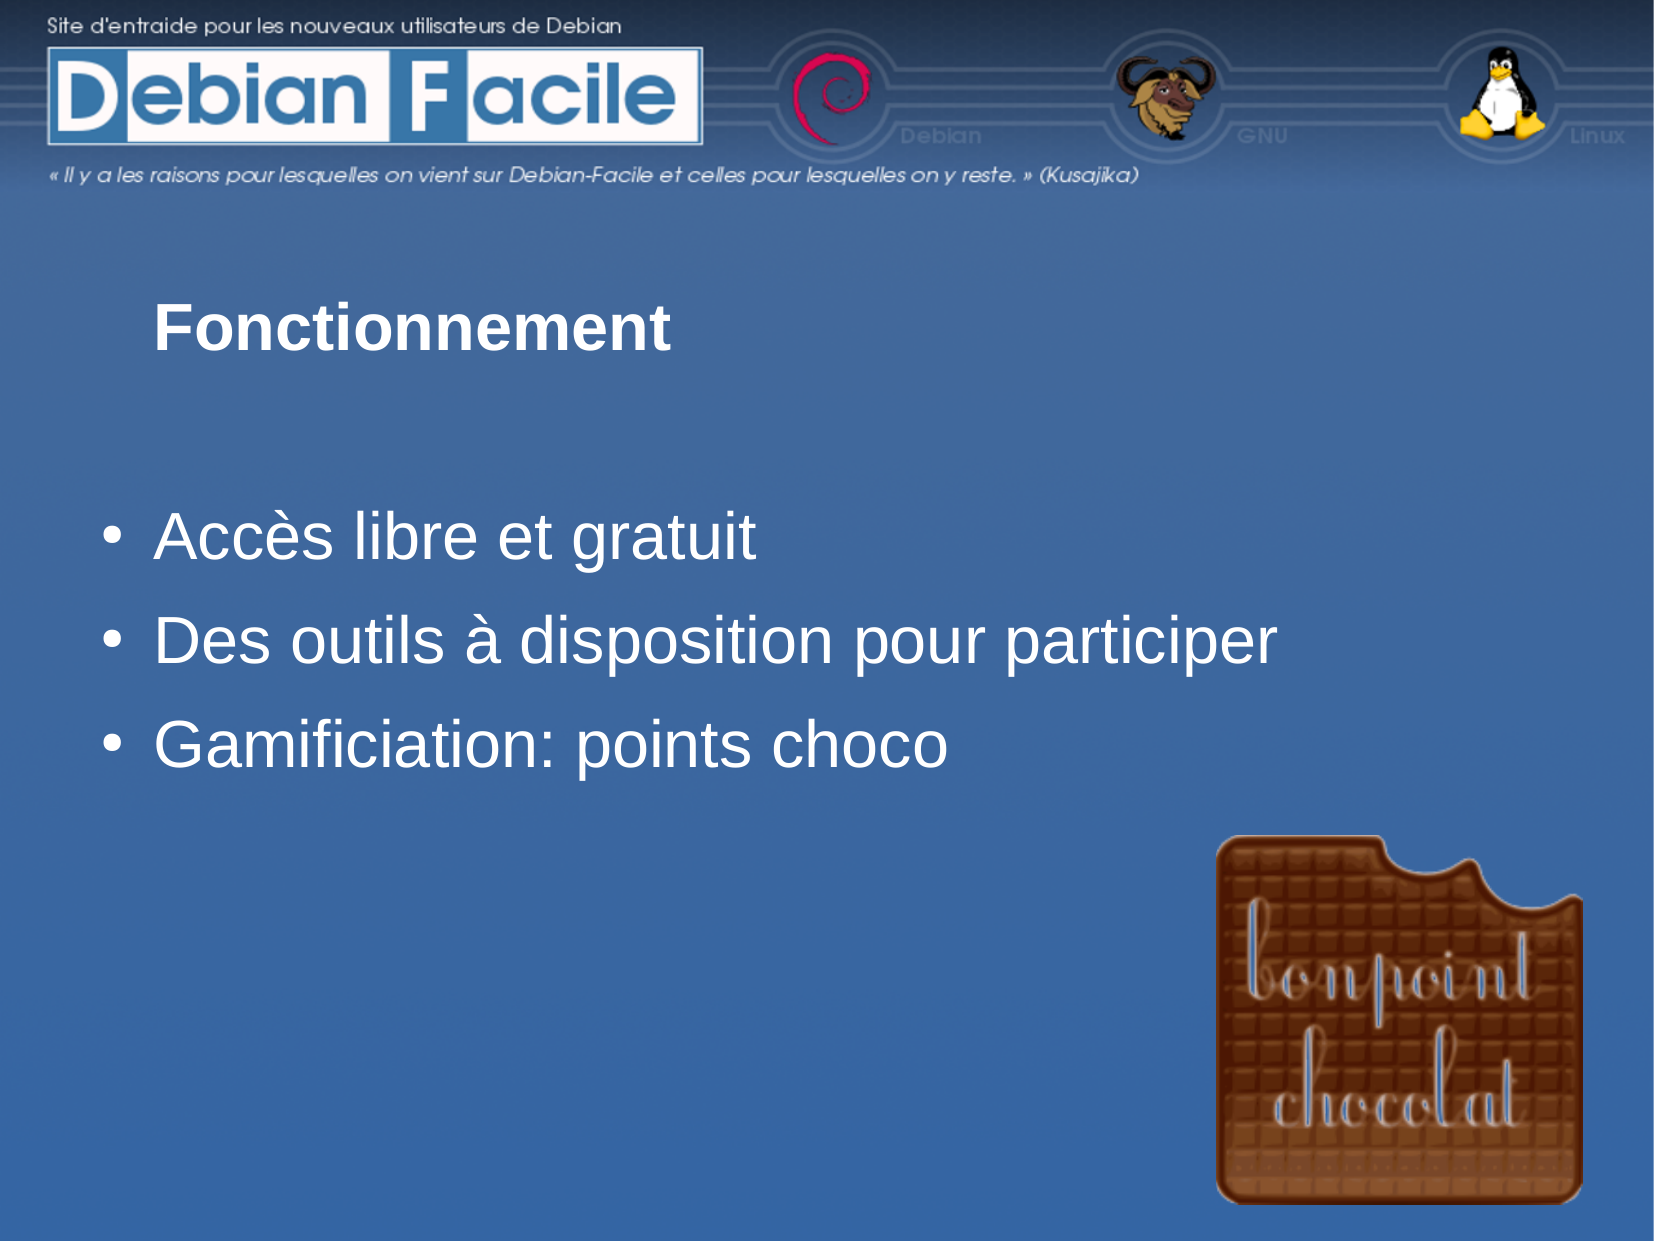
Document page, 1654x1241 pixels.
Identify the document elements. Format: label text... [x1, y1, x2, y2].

picture [0, 0, 1654, 1241]
list Fonctionnement Accès libre et gratuit Des outils à disposition pour participer Gamificiation: points choco [82, 290, 1571, 1010]
